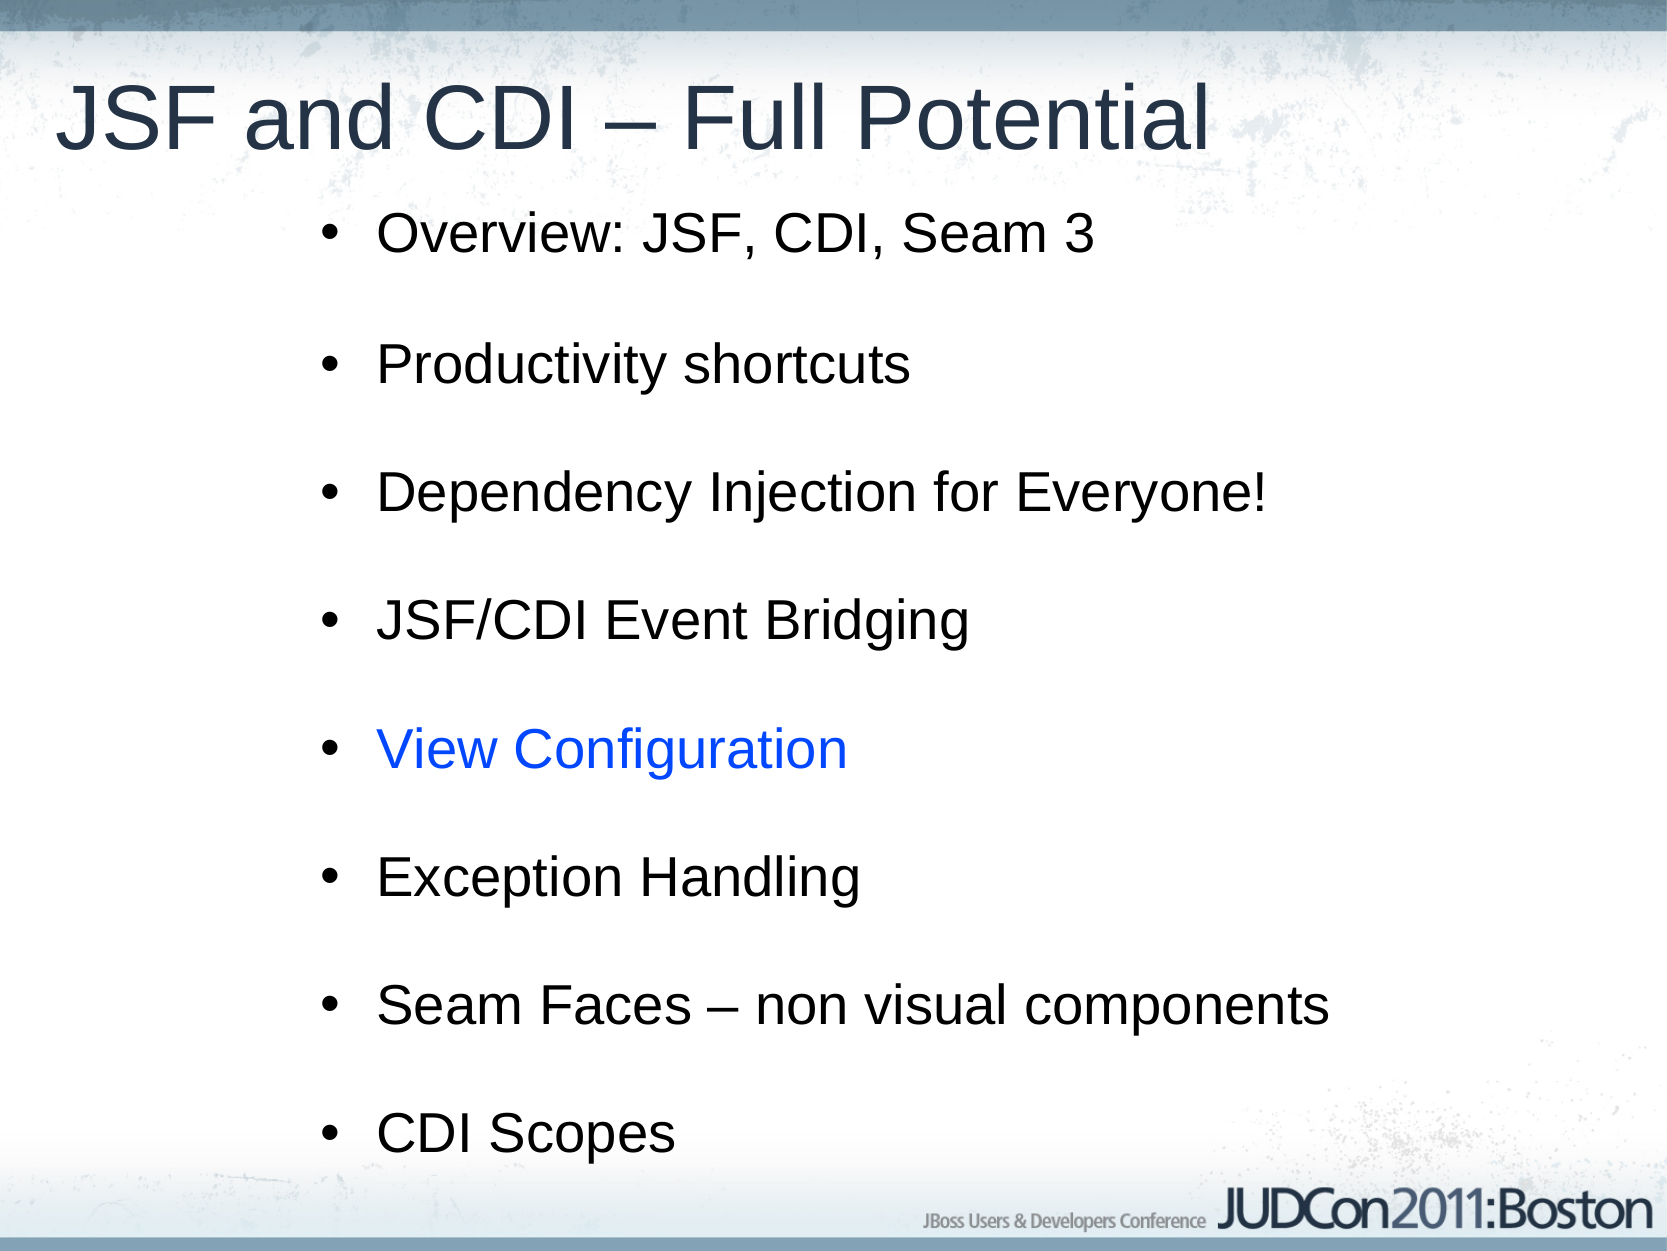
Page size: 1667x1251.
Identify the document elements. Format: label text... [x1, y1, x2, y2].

list Overview: JSF, CDI, Seam 3 Productivity shortcuts Dependency Injection for Everyone! JSF/CDI Event Bridging View Configuration Exception Handling Seam Faces – non visual components CDI Scopes [301, 200, 1366, 1163]
picture [0, 0, 1667, 1251]
title JSF and CDI – Full Potential [40, 50, 1627, 216]
